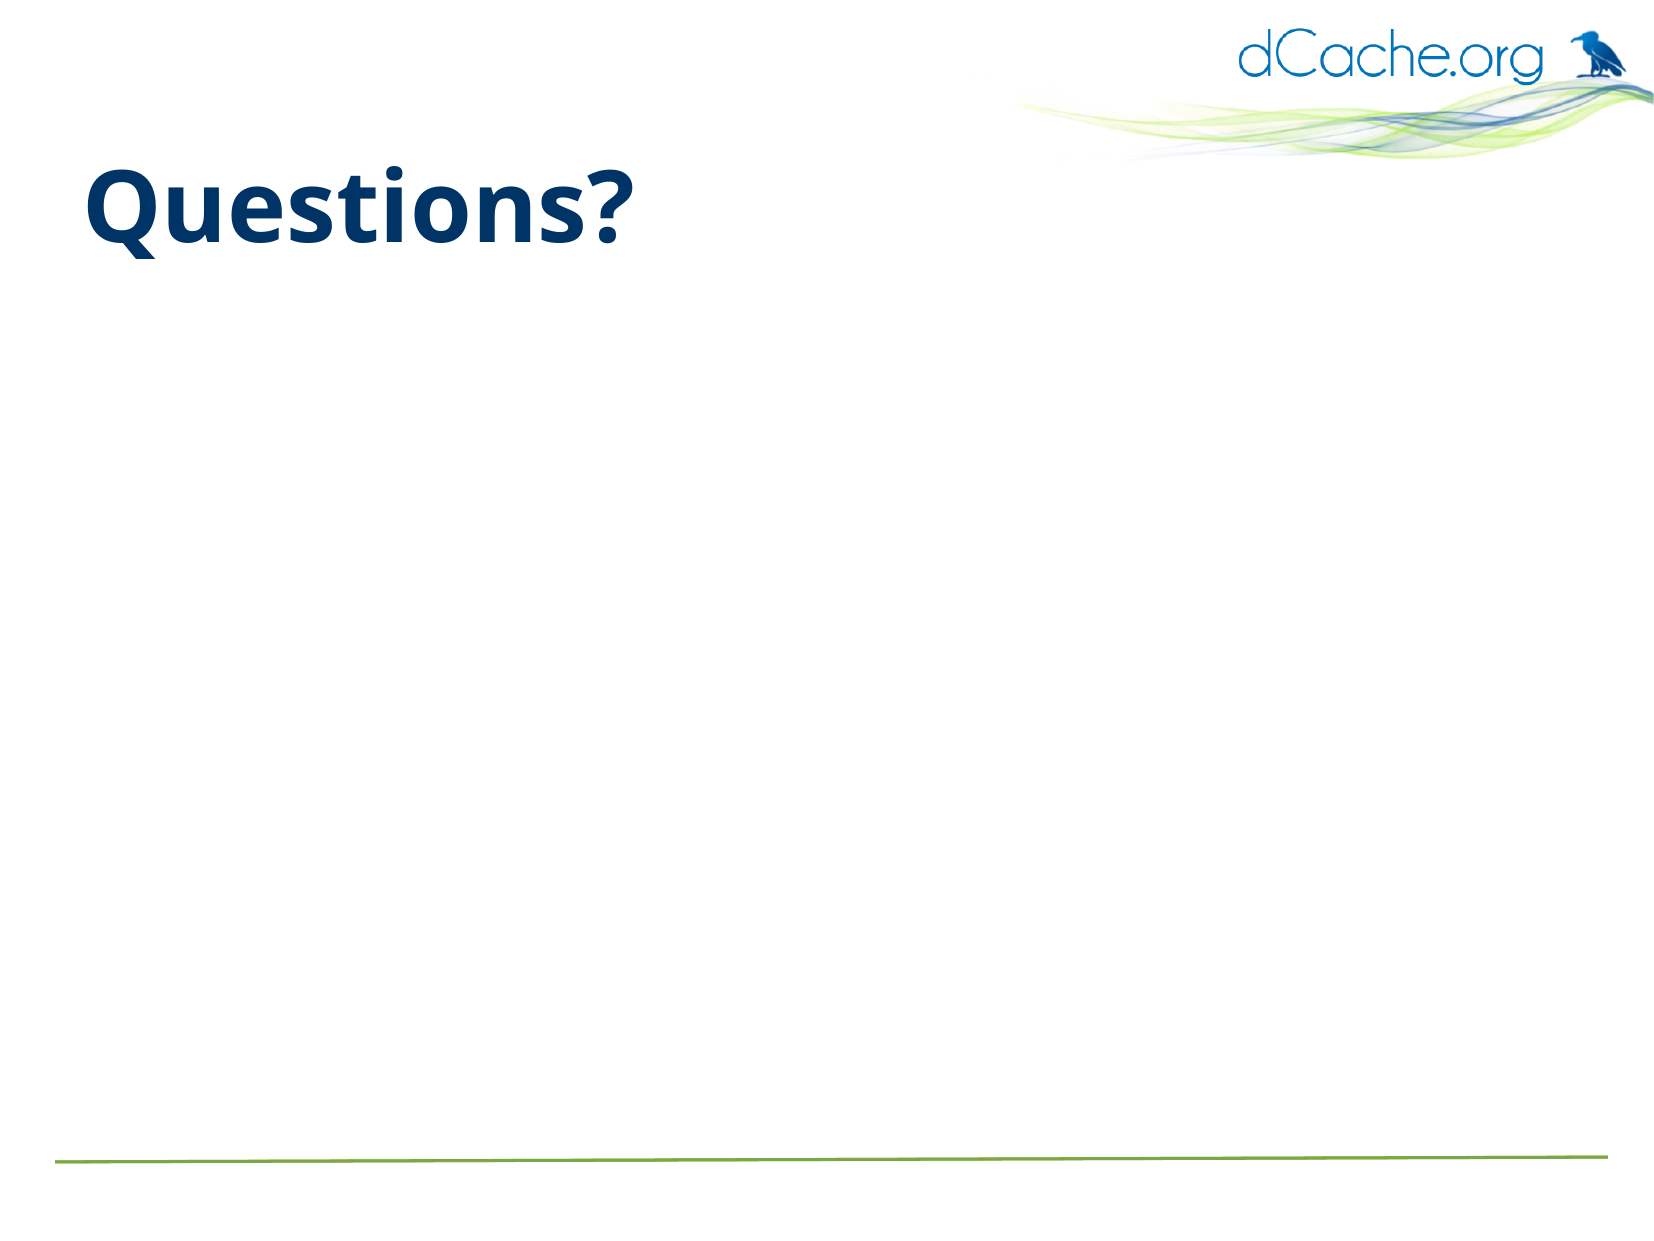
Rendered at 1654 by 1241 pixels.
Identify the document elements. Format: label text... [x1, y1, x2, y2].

title Questions? [82, 140, 1605, 267]
picture [956, 16, 1654, 169]
